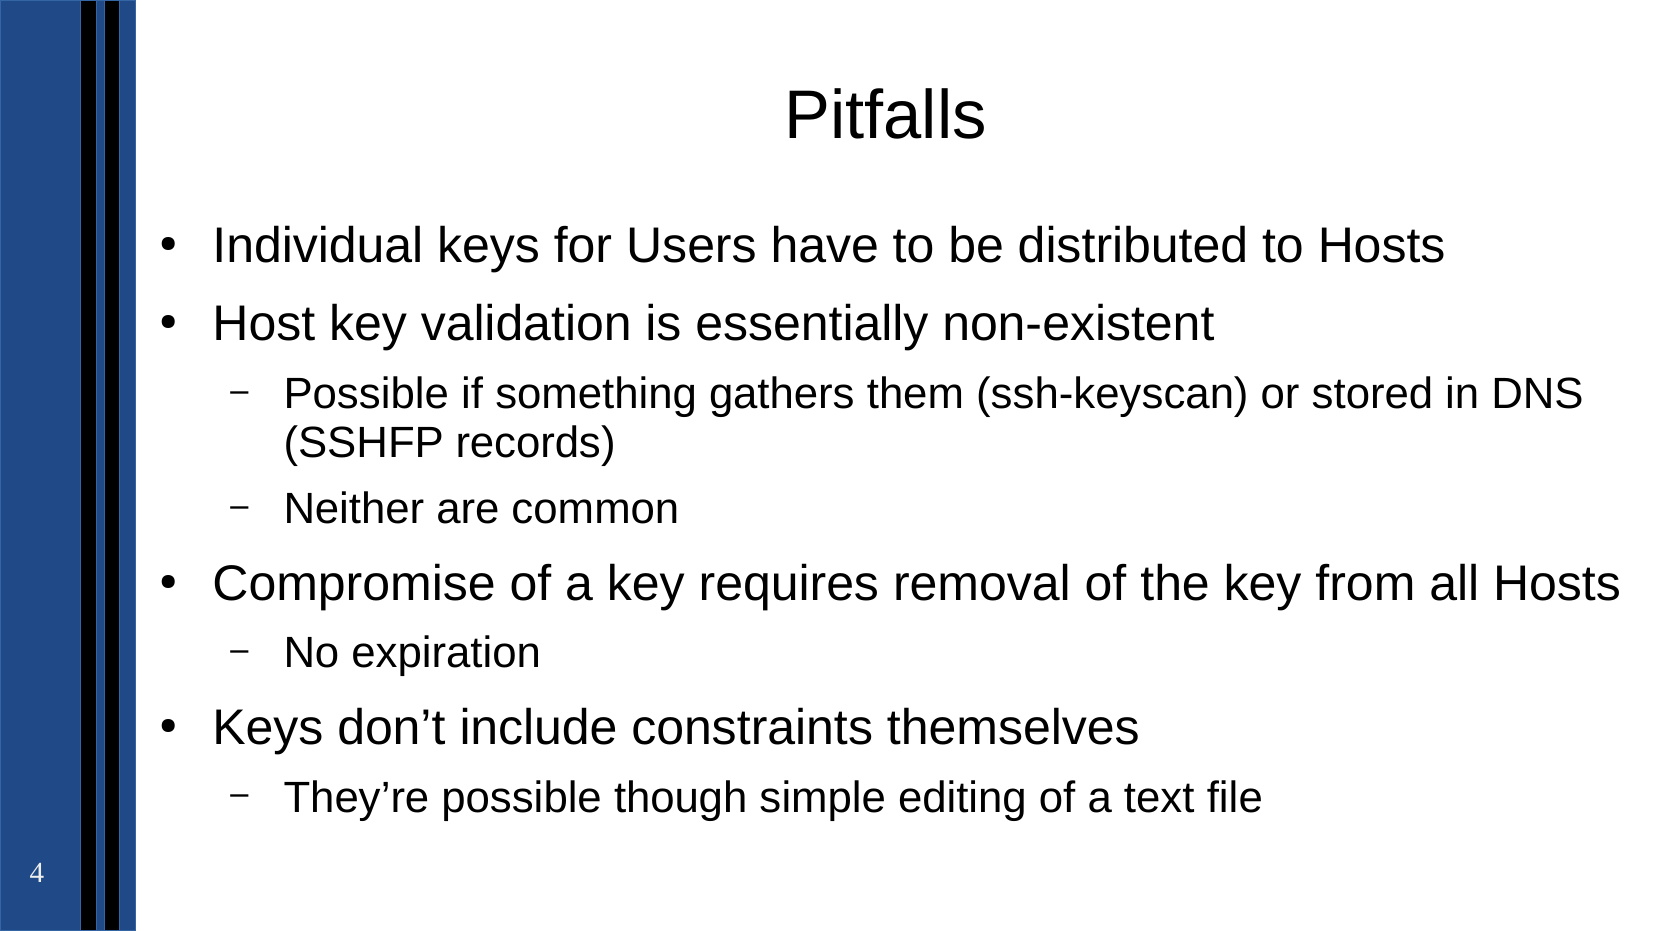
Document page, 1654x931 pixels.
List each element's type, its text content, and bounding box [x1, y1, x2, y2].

list Individual keys for Users have to be distributed to Hosts Host key validation is essentially non-existent Possible if something gathers them (ssh-keyscan) or stored in DNS (SSHFP records) Neither are common Compromise of a key requires removal of the key from all Hosts No expiration Keys don’t include constraints themselves They’re possible though simple editing of a text file [141, 217, 1630, 871]
title Pitfalls [141, 37, 1630, 193]
